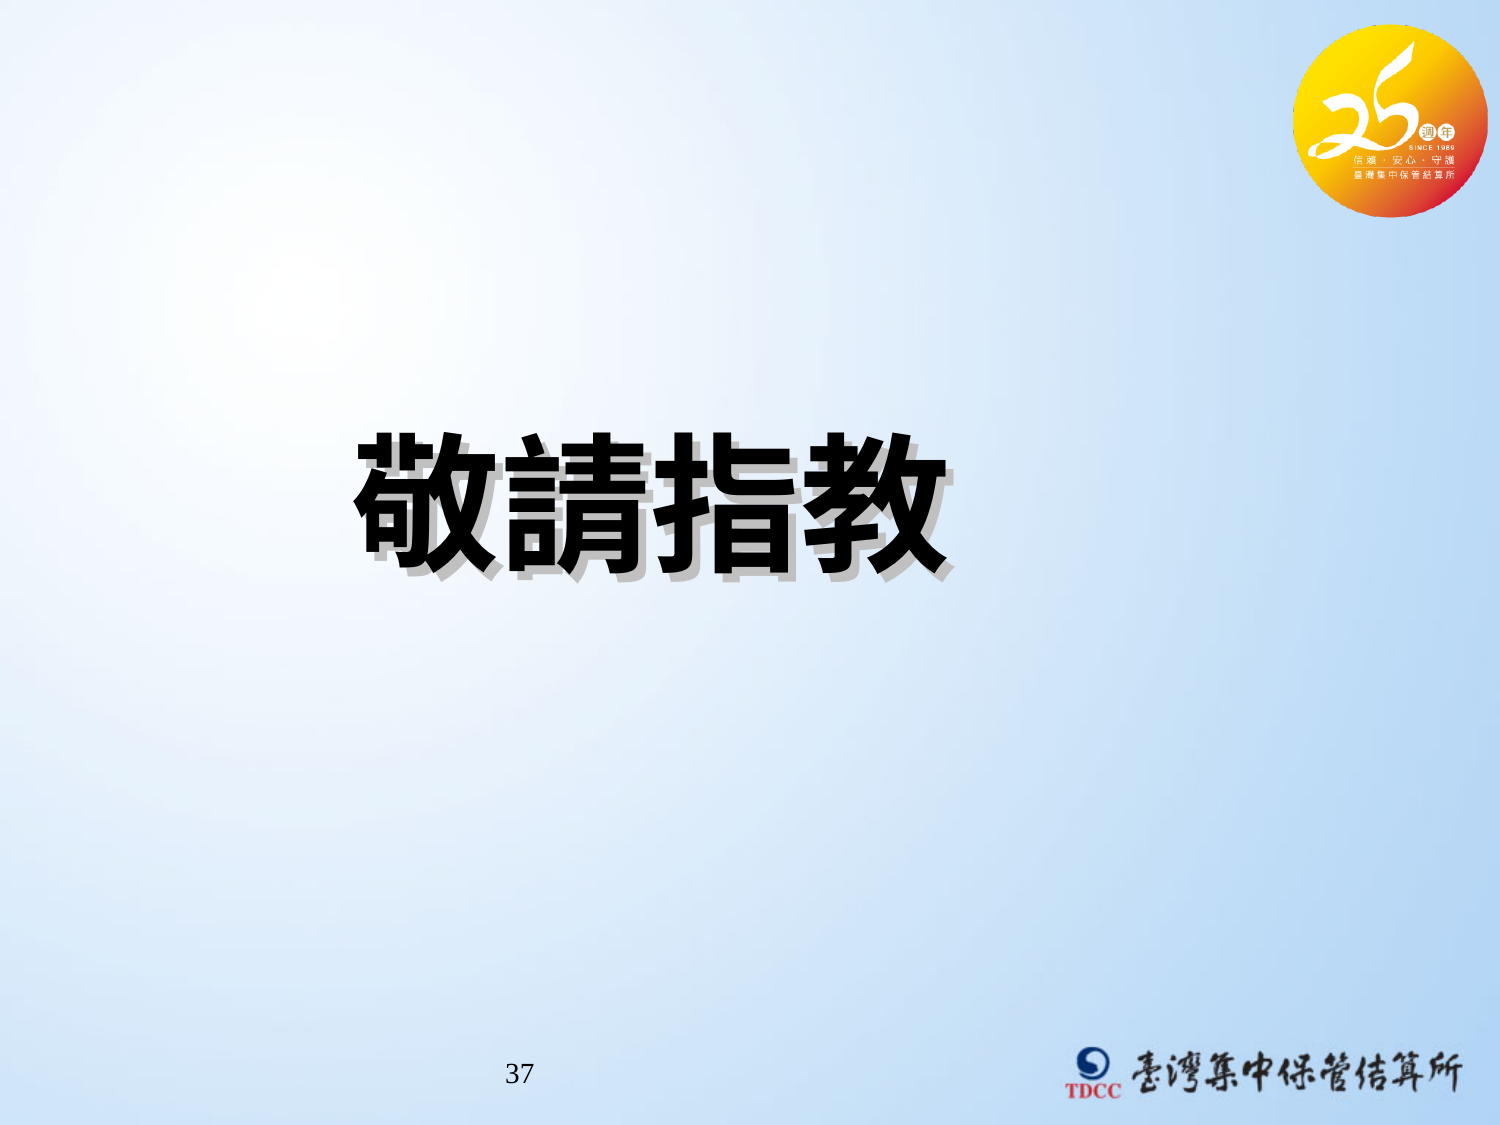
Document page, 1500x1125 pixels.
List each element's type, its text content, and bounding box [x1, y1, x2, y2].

text_box 敬請指教 [335, 267, 1164, 598]
text_box [490, 1046, 841, 1125]
